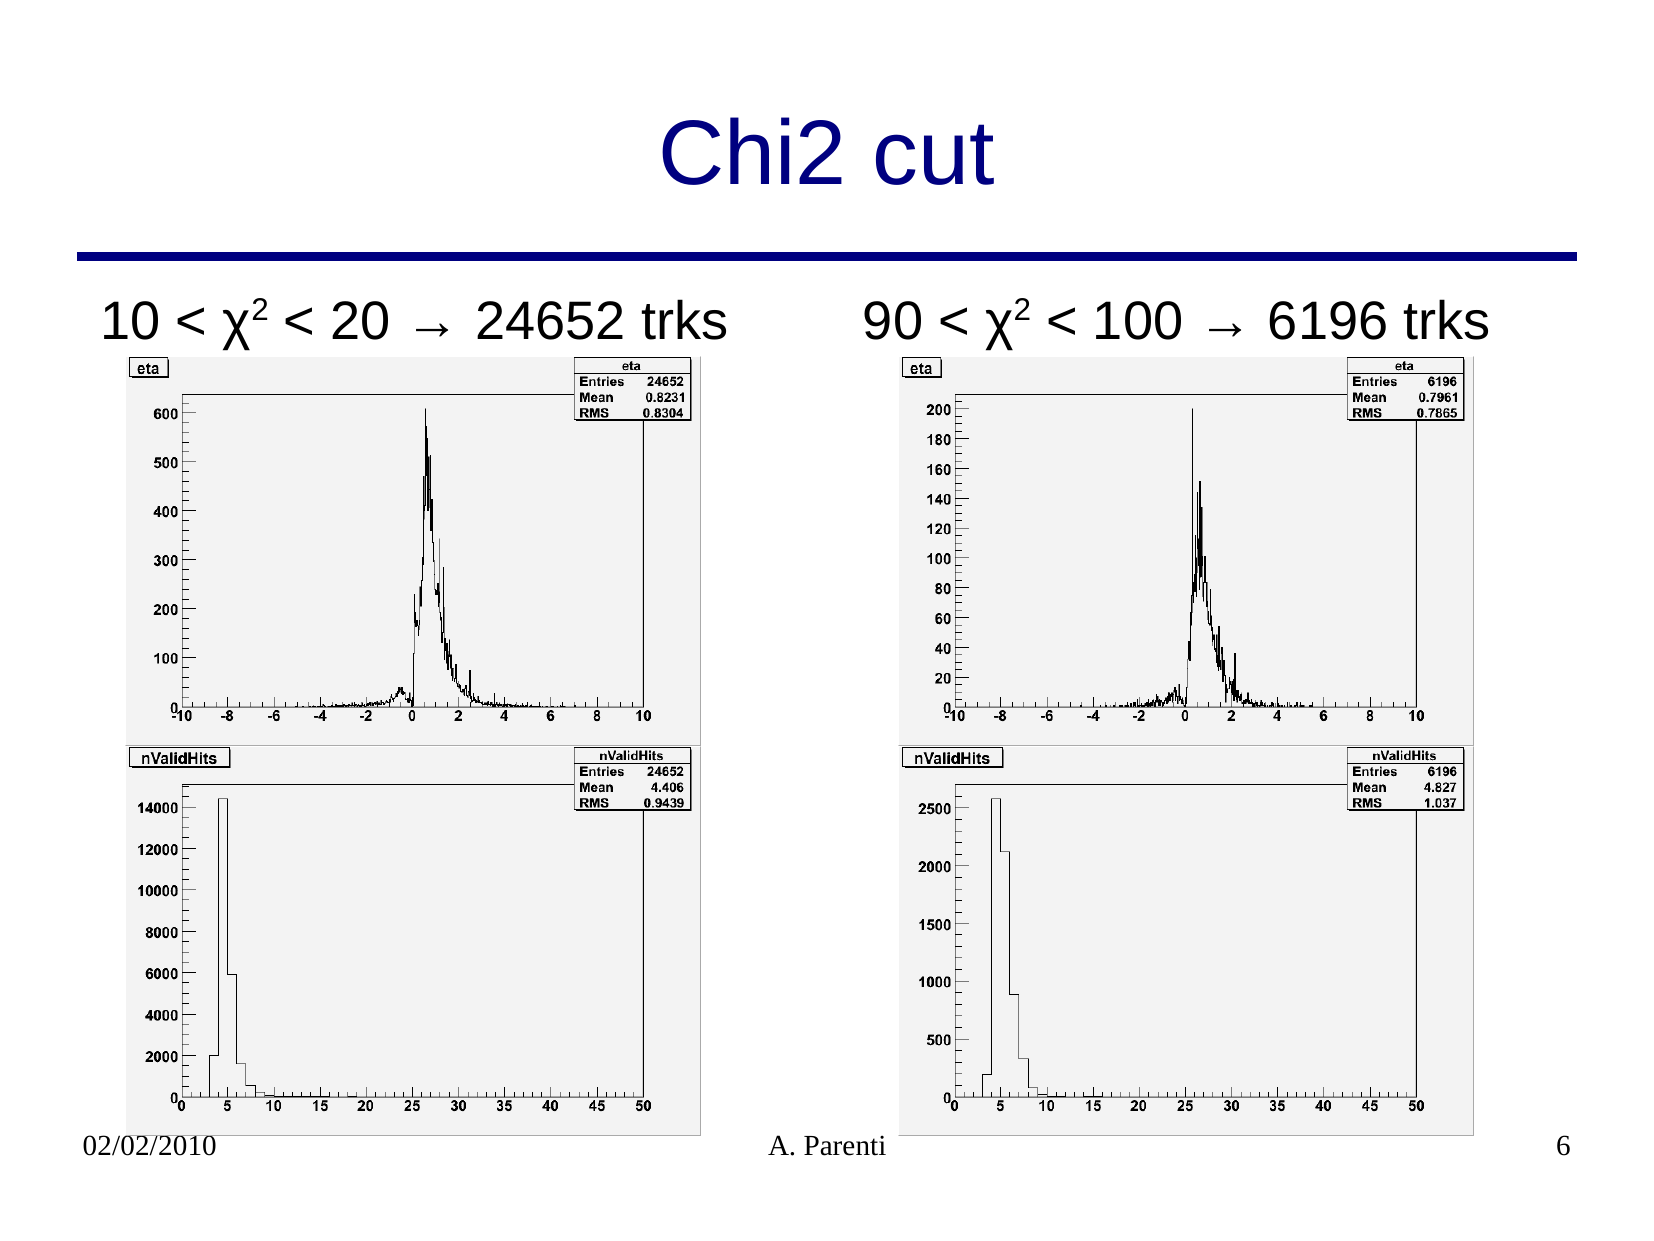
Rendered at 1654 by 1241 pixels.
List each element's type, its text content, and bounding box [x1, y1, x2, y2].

picture [124, 355, 701, 1136]
title Chi2 cut [82, 56, 1571, 250]
picture [897, 355, 1474, 1136]
list 10 < χ2 < 20 → 24652 trks [82, 290, 809, 1094]
list 90 < χ2 < 100 → 6196 trks [845, 290, 1572, 1094]
